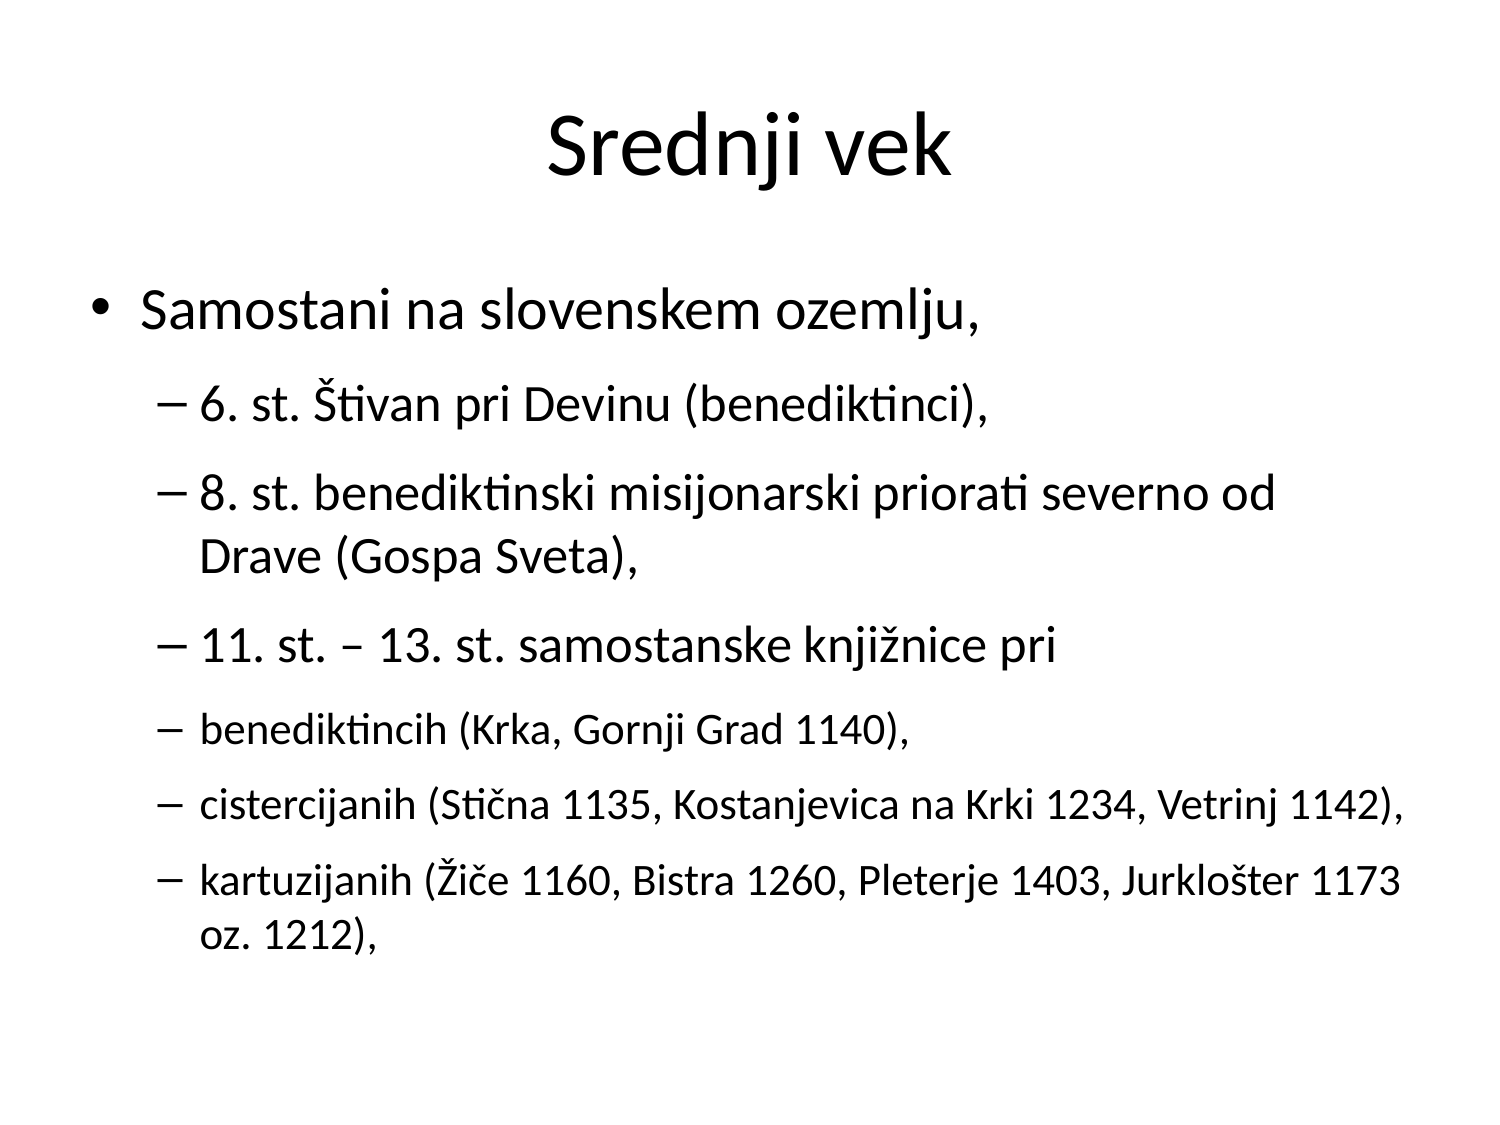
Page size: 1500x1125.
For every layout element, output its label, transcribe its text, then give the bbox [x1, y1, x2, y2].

title Srednji vek [75, 45, 1425, 233]
list Samostani na slovenskem ozemlju, 6. st. Štivan pri Devinu (benediktinci), 8. st. benediktinski misijonarski priorati severno od Drave (Gospa Sveta), 11. st. – 13. st. samostanske knjižnice pri benediktincih (Krka, Gornji Grad 1140), cistercijanih (Stična 1135, Kostanjevica na Krki 1234, Vetrinj 1142), kartuzijanih (Žiče 1160, Bistra 1260, Pleterje 1403, Jurklošter 1173 oz. 1212), [75, 262, 1425, 1005]
